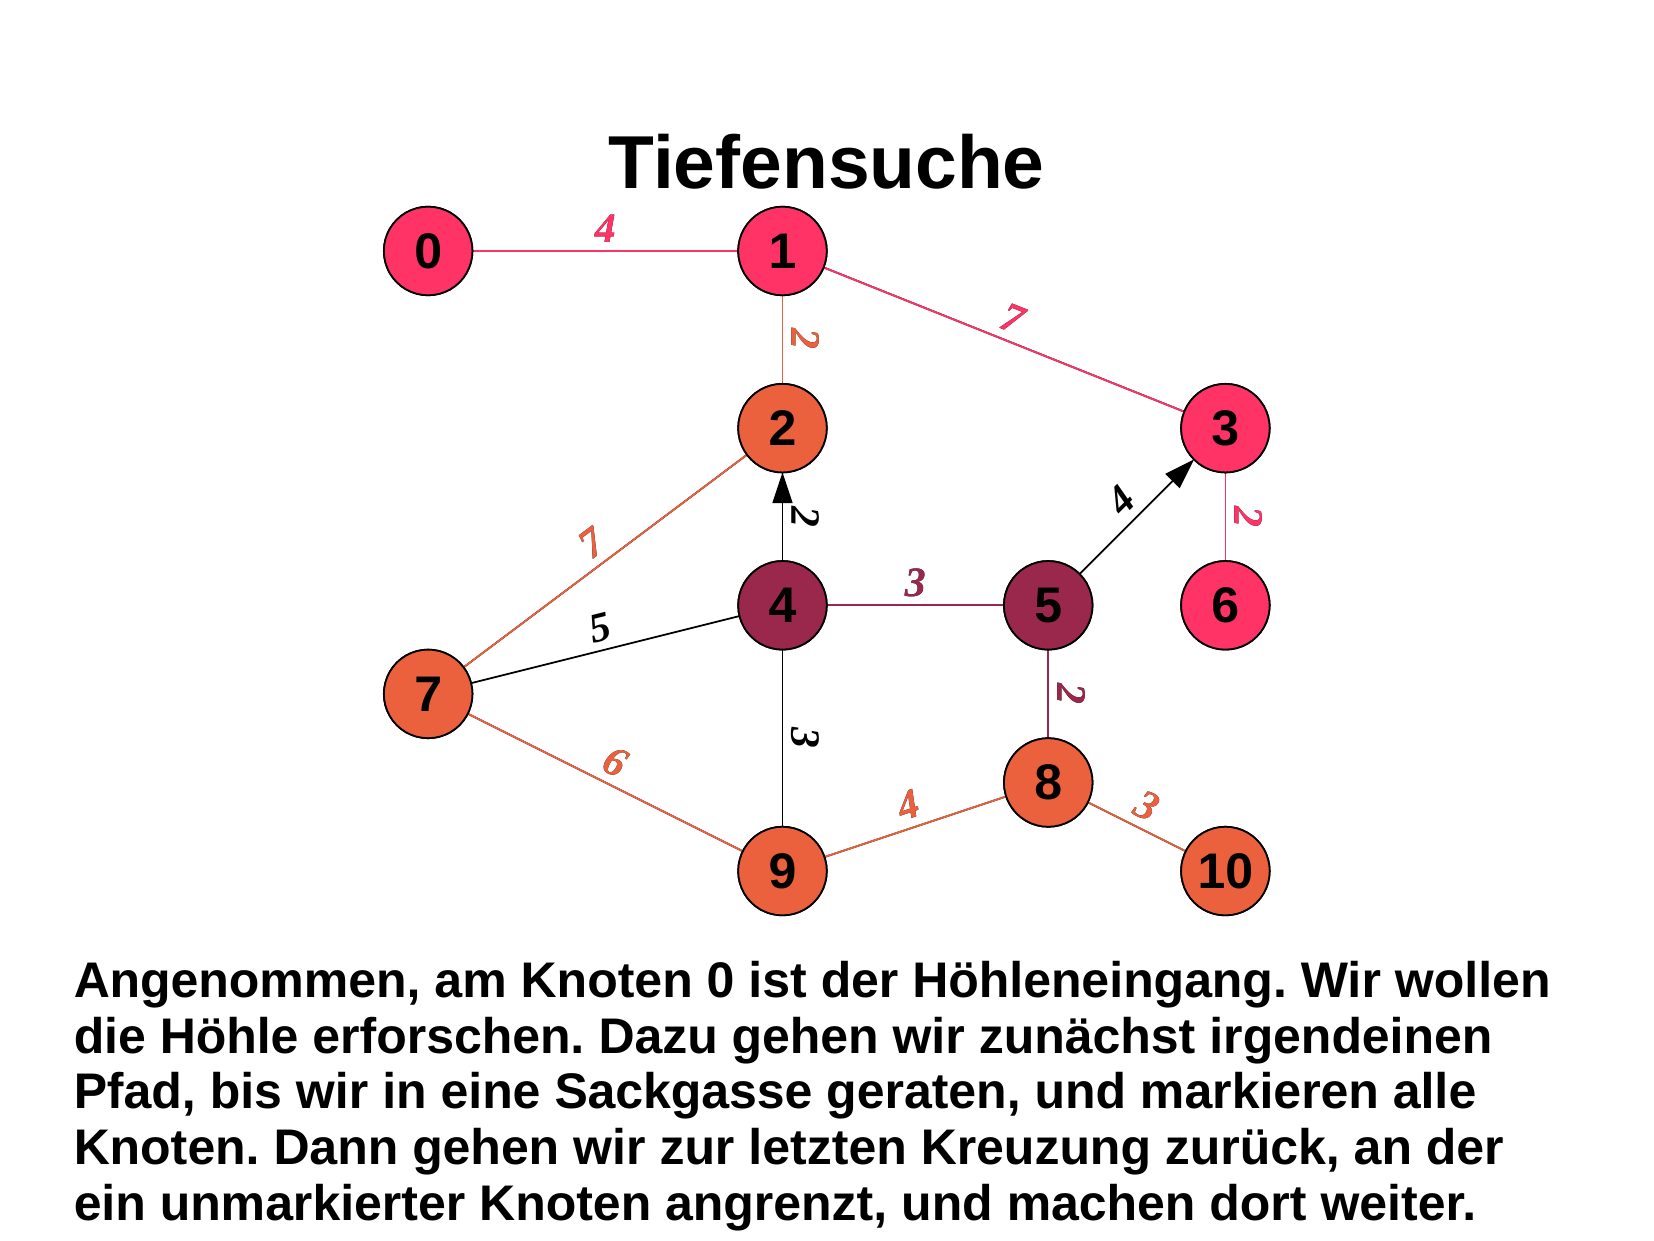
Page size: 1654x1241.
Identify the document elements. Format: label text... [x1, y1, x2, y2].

text_box 3 [1181, 383, 1270, 473]
text_box 7 [383, 649, 473, 739]
text_box 9 [738, 826, 827, 916]
text_box 6 [1181, 561, 1270, 650]
text_box 1 [738, 206, 827, 296]
title Tiefensuche [88, 88, 1565, 237]
text_box 0 [383, 206, 473, 296]
text_box 8 [1003, 738, 1093, 827]
text_box 10 [1181, 826, 1270, 916]
text_box 5 [1003, 561, 1093, 650]
text_box Angenommen, am Knoten 0 ist der Höhleneingang. Wir wollen die Höhle erforschen. Dazu gehen wir zunächst irgendeinen Pfad, bis wir in eine Sackgasse geraten, und markieren alle Knoten. Dann gehen wir zur letzten Kreuzung zurück, an der ein unmarkierter Knoten angrenzt, und machen dort weiter. [59, 944, 1595, 1241]
text_box 2 [738, 383, 827, 473]
text_box 4 [738, 561, 827, 650]
